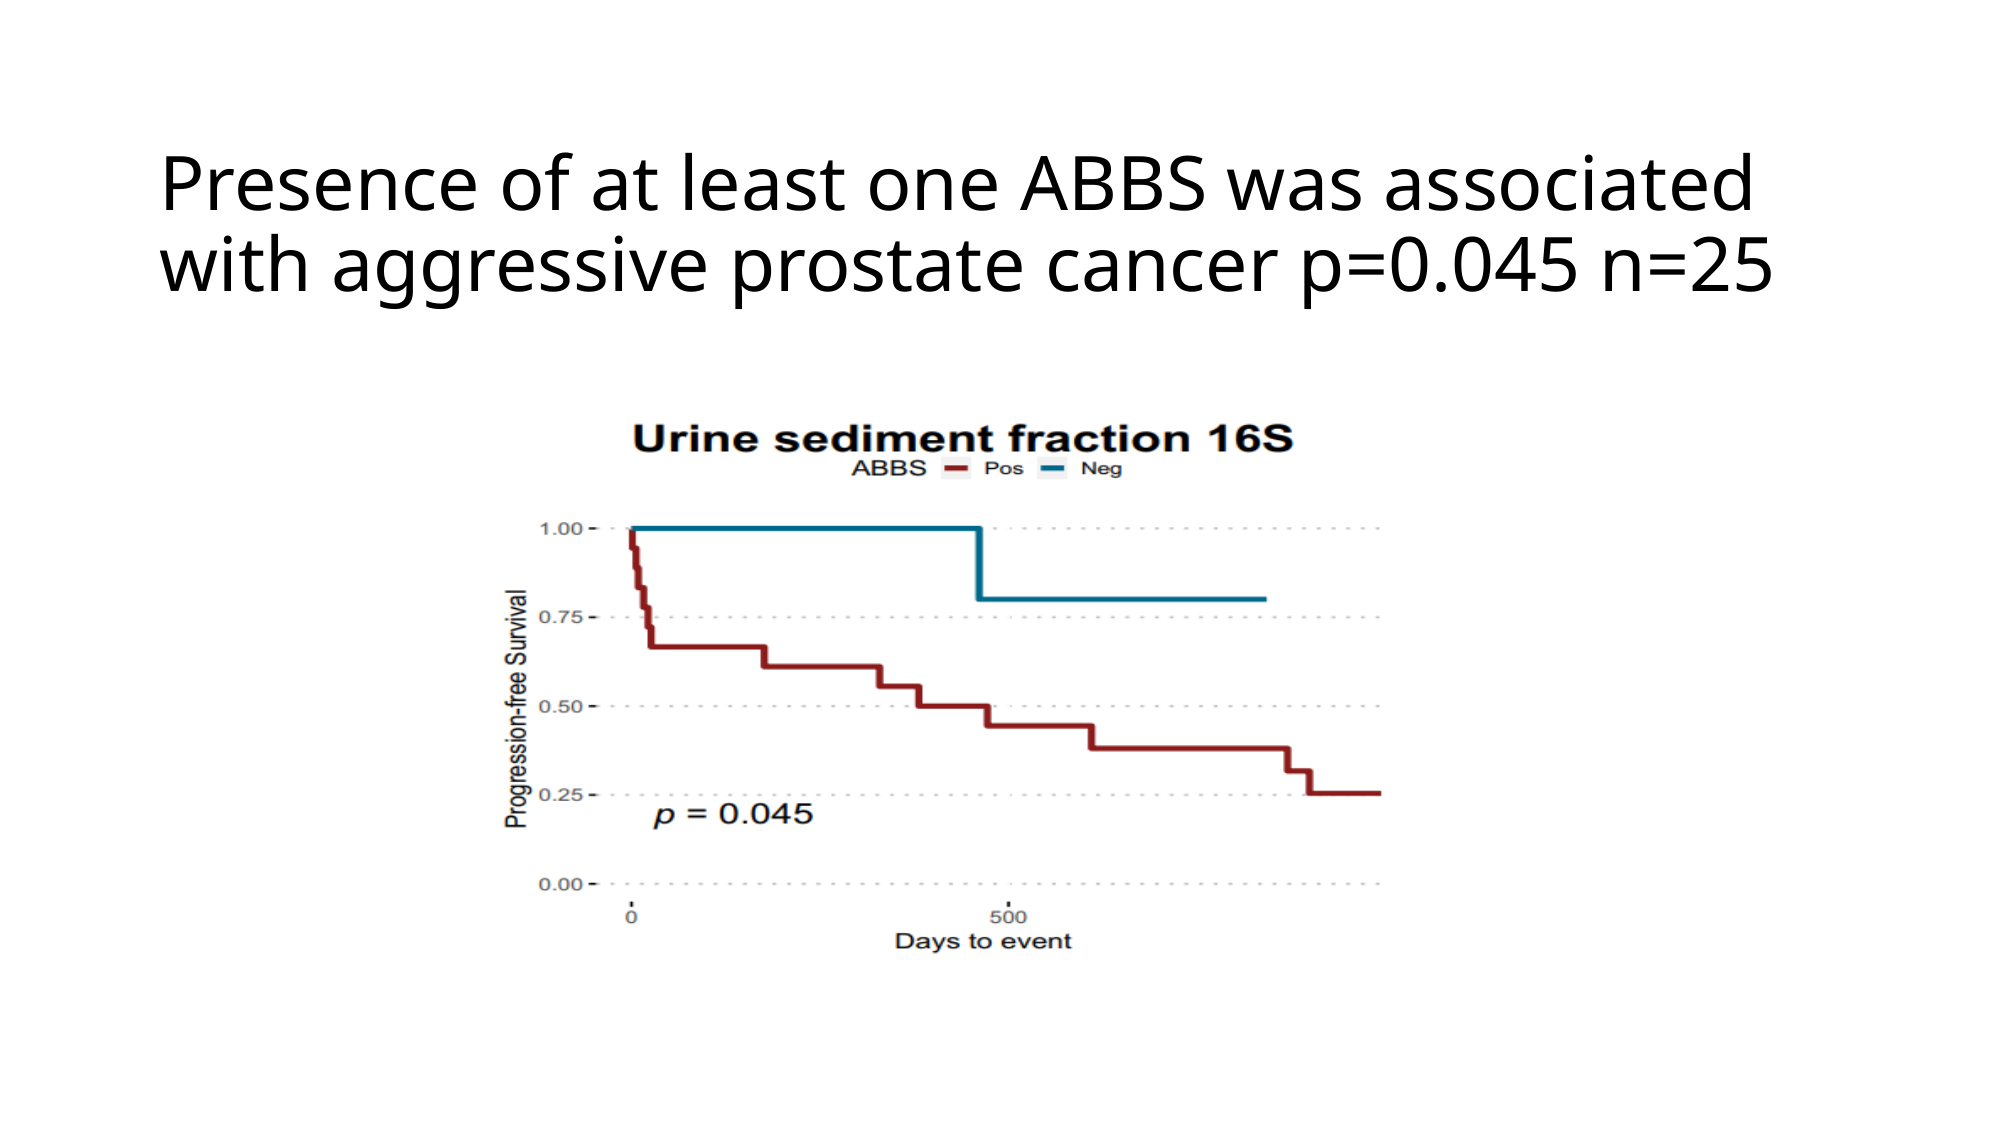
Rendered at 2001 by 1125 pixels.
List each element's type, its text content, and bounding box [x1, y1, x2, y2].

title Presence of at least one ABBS was associated with aggressive prostate cancer p=0.045 n=25 [144, 118, 1870, 336]
picture [463, 415, 1427, 967]
